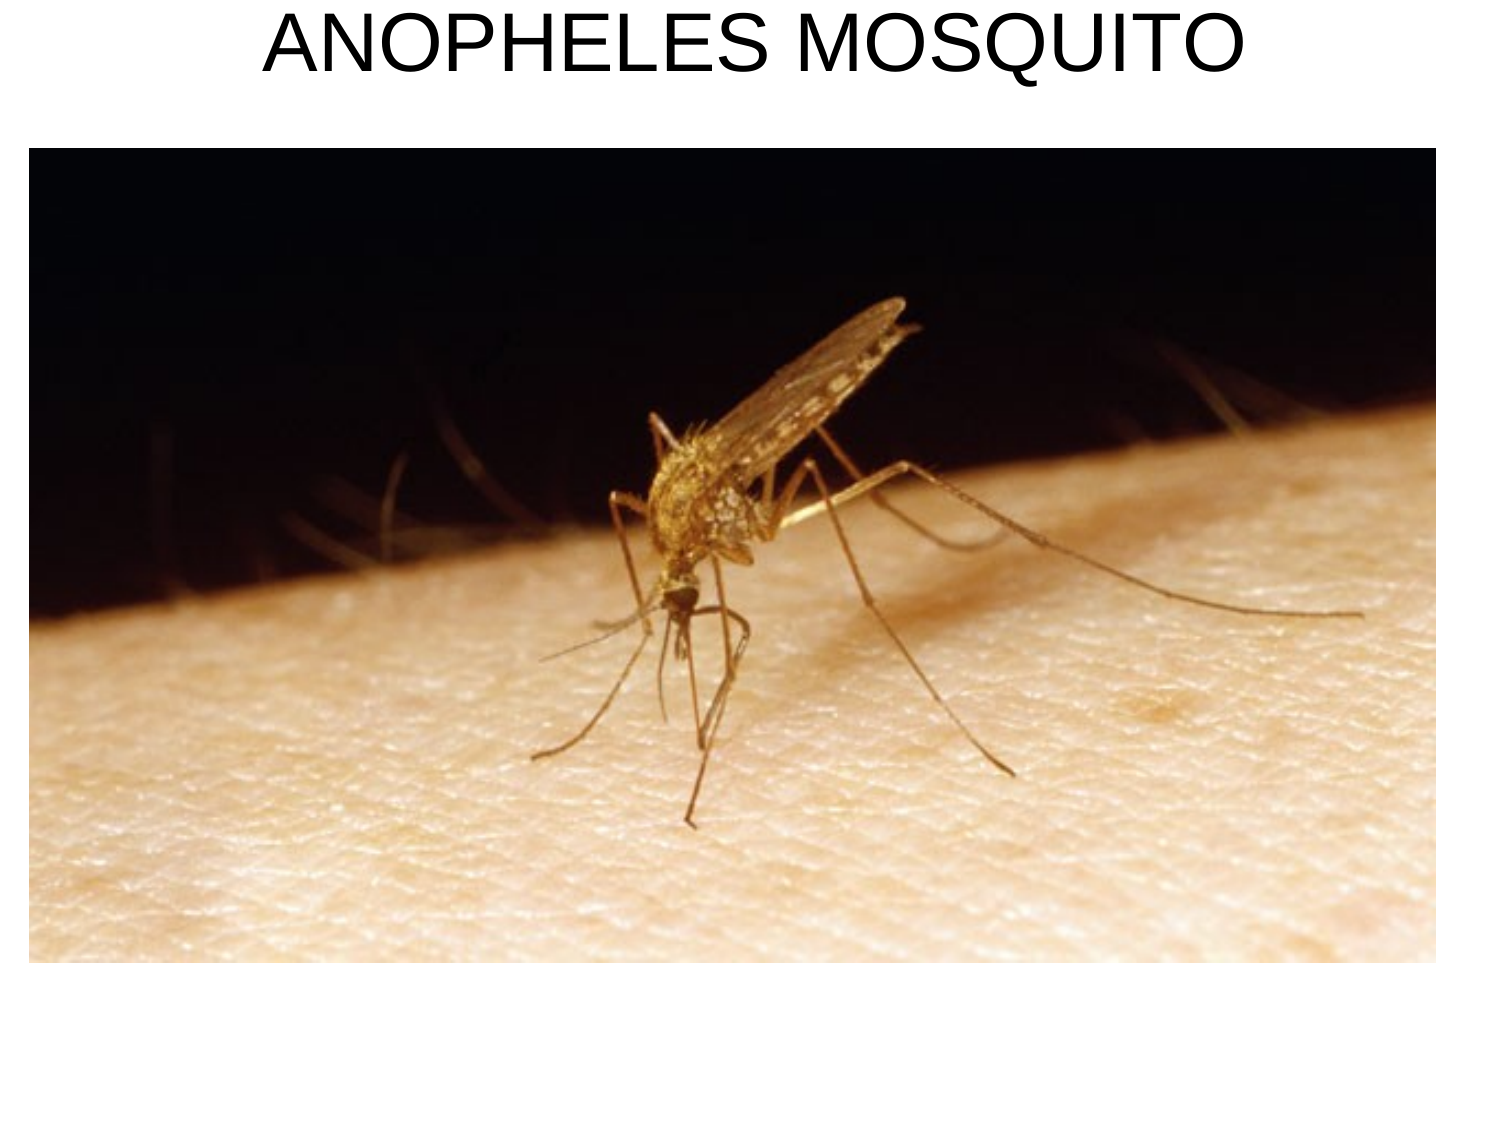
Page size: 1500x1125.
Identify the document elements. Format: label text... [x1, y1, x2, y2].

picture [29, 148, 1436, 963]
title ANOPHELES MOSQUITO [75, 0, 1436, 96]
